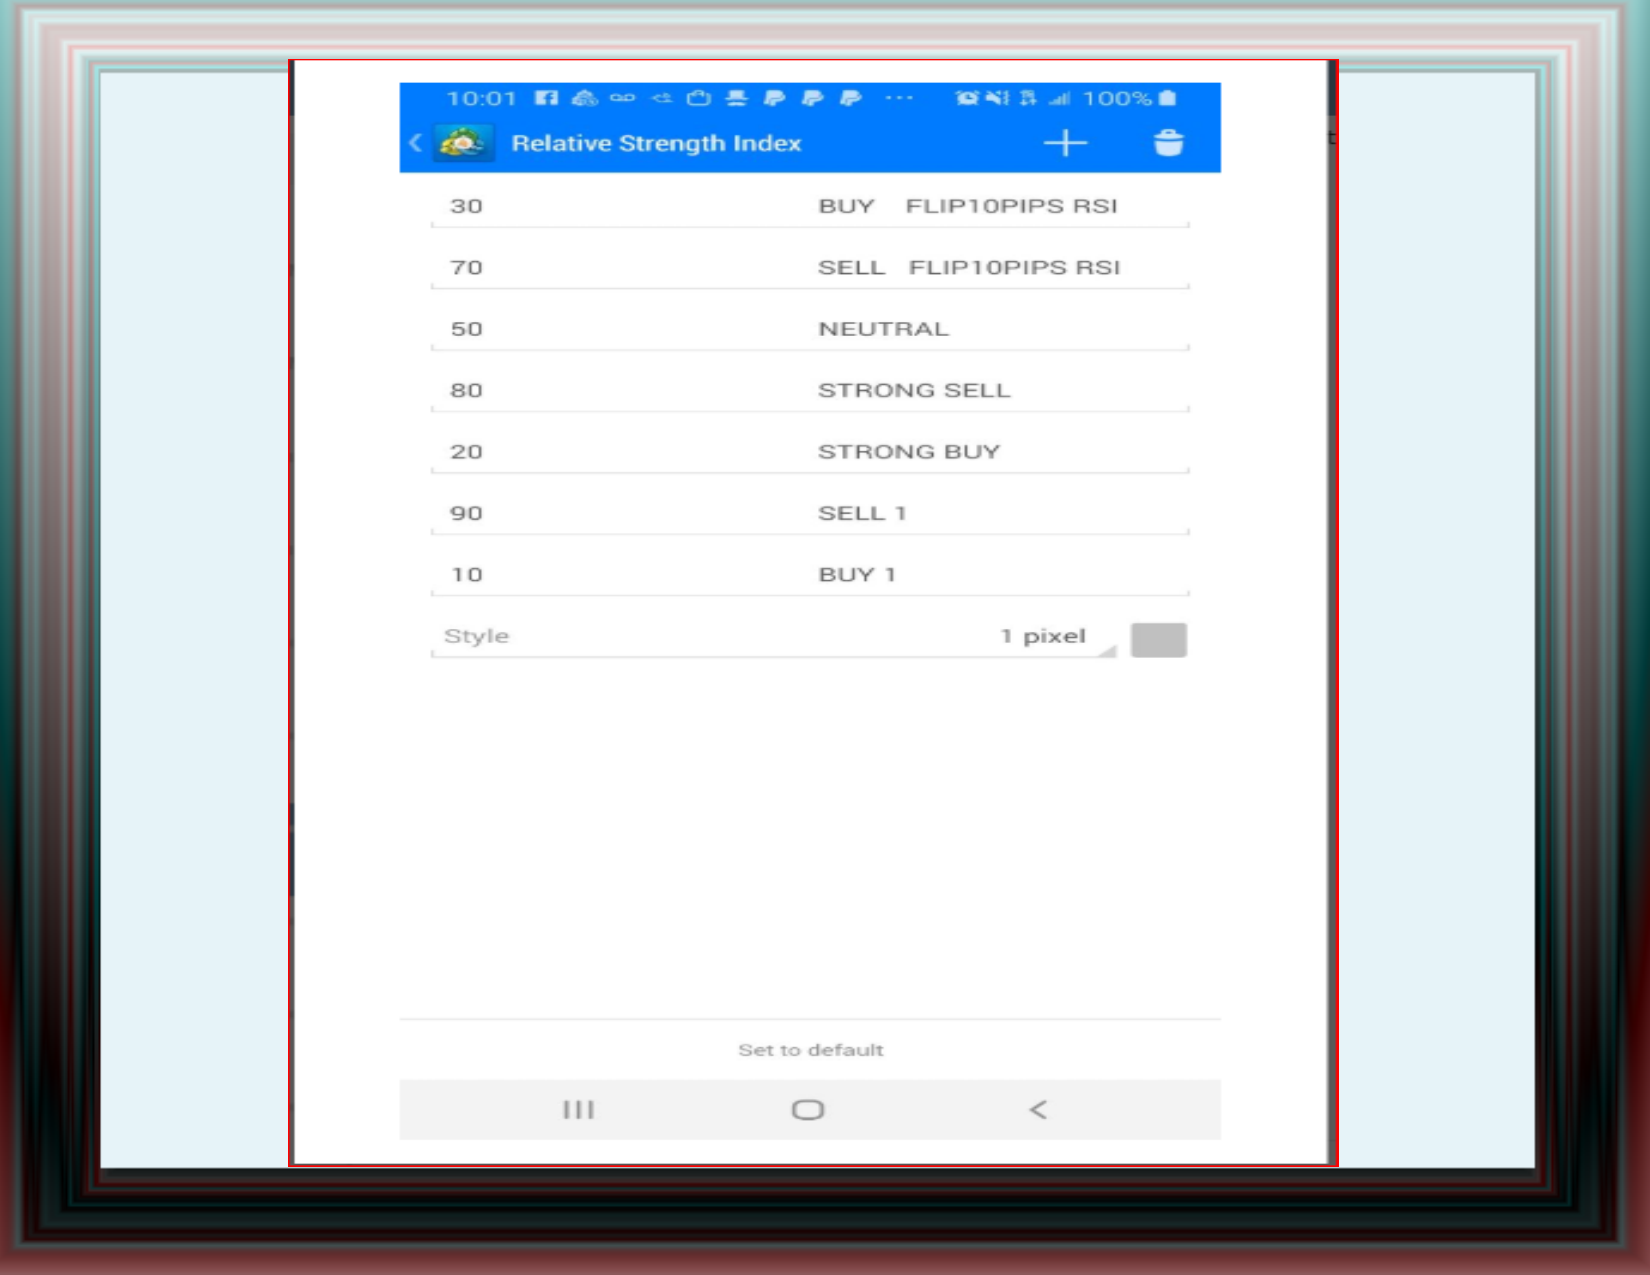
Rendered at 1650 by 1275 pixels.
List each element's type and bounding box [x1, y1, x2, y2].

picture [288, 59, 1339, 1167]
